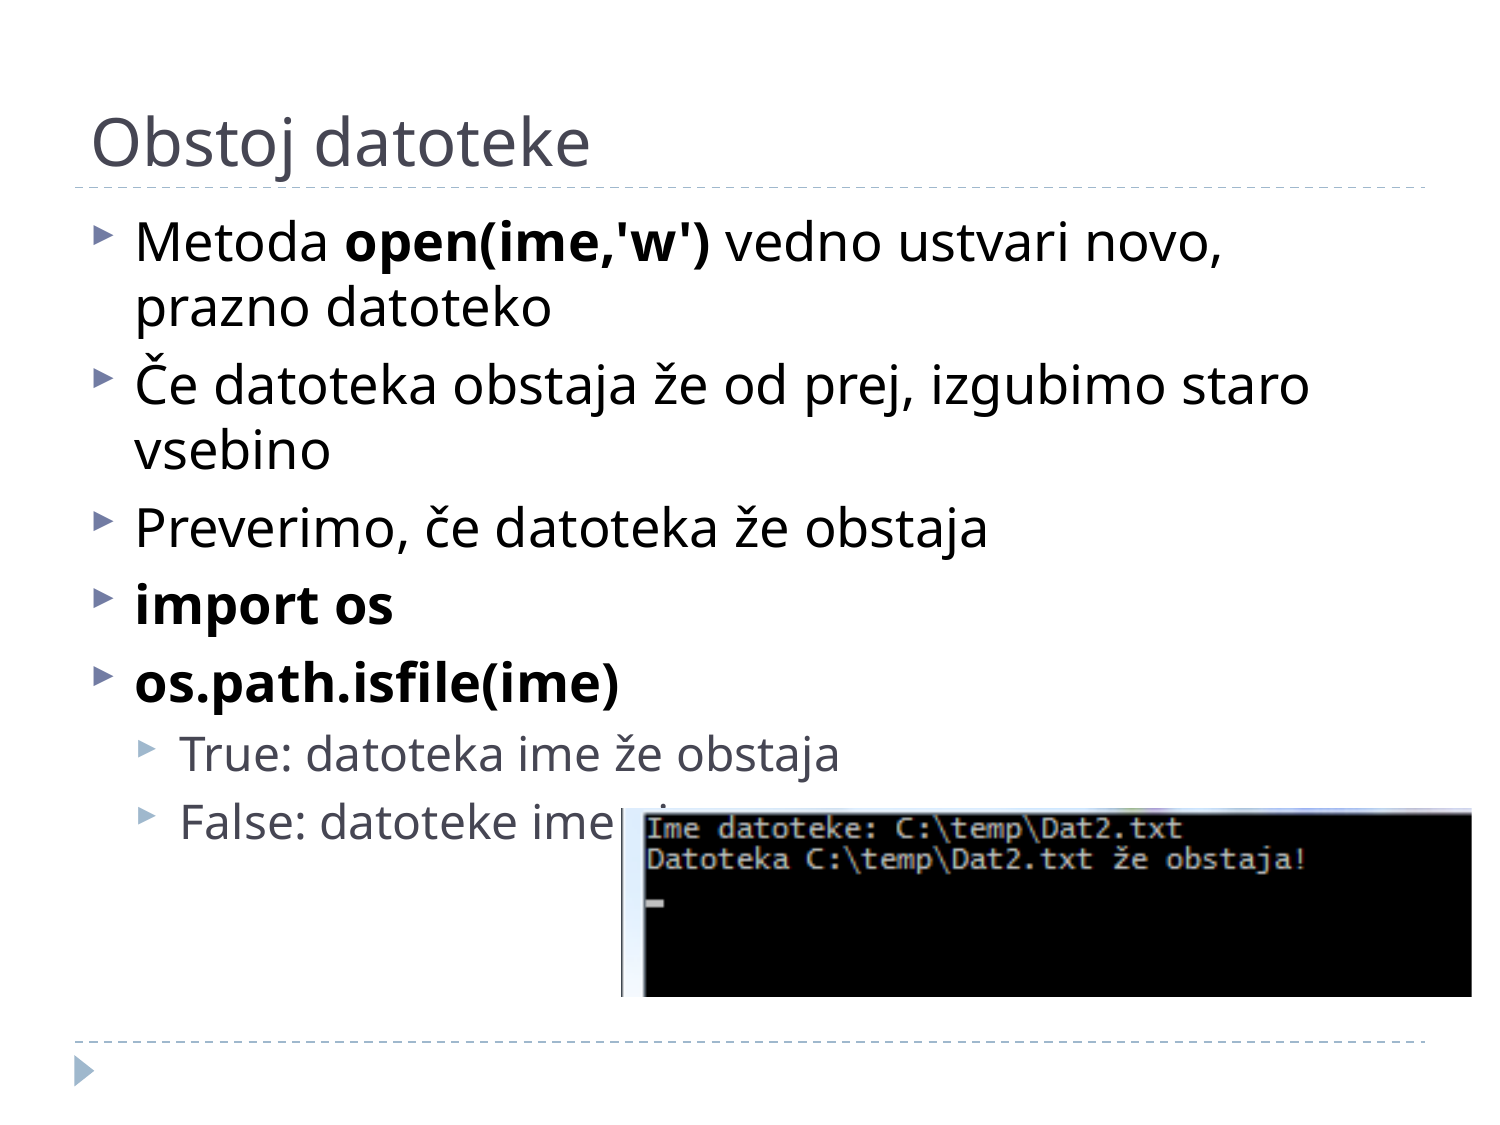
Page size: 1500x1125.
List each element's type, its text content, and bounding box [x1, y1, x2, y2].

title Obstoj datoteke [75, 24, 1425, 188]
list Metoda open(ime,'w') vedno ustvari novo, prazno datoteko Če datoteka obstaja že od prej, izgubimo staro vsebino Preverimo, če datoteka že obstaja import os os.path.isfile(ime) True: datoteka ime že obstaja False: datoteke ime ni [75, 200, 1425, 1010]
picture [621, 808, 1472, 997]
